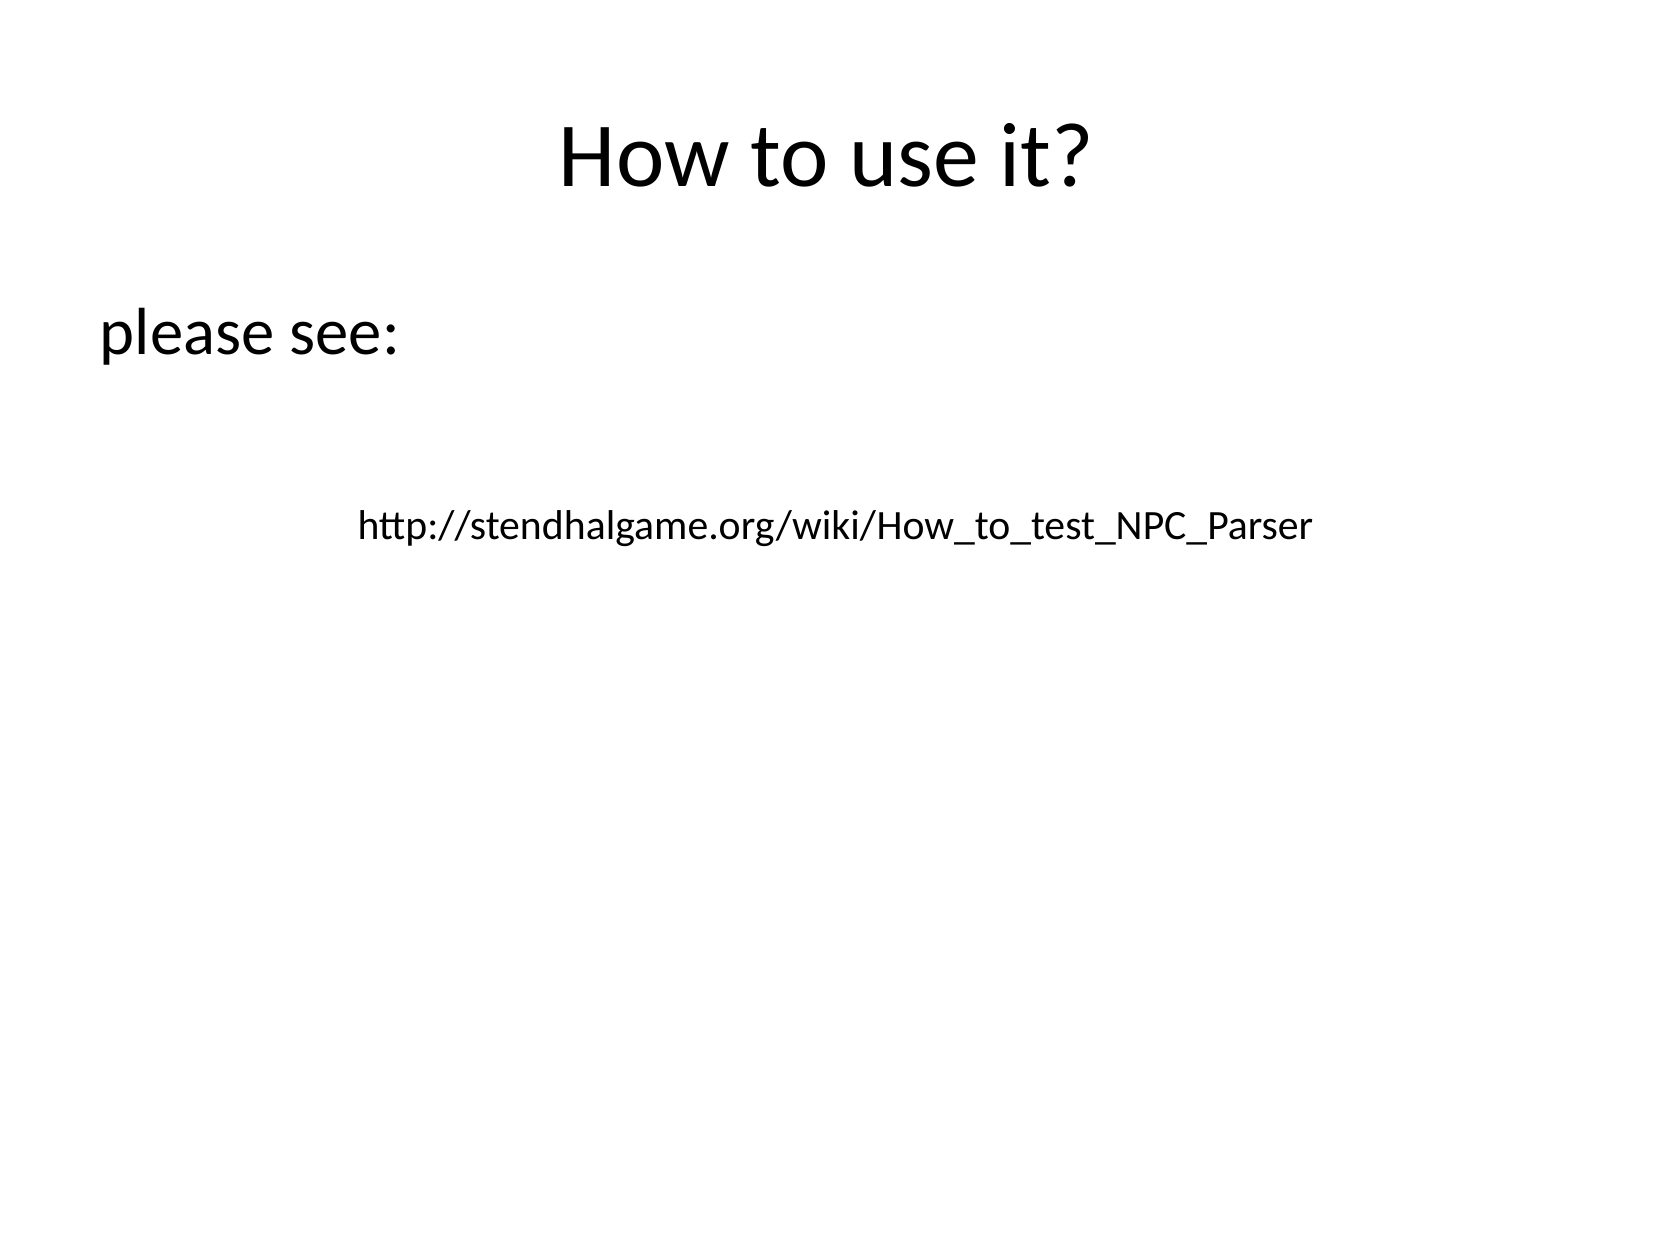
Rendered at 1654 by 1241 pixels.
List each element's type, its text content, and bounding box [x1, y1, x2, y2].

text_box please see: http://stendhalgame.org/wiki/How_to_test_NPC_Parser [82, 290, 1571, 1109]
text_box How to use it? [82, 49, 1571, 257]
